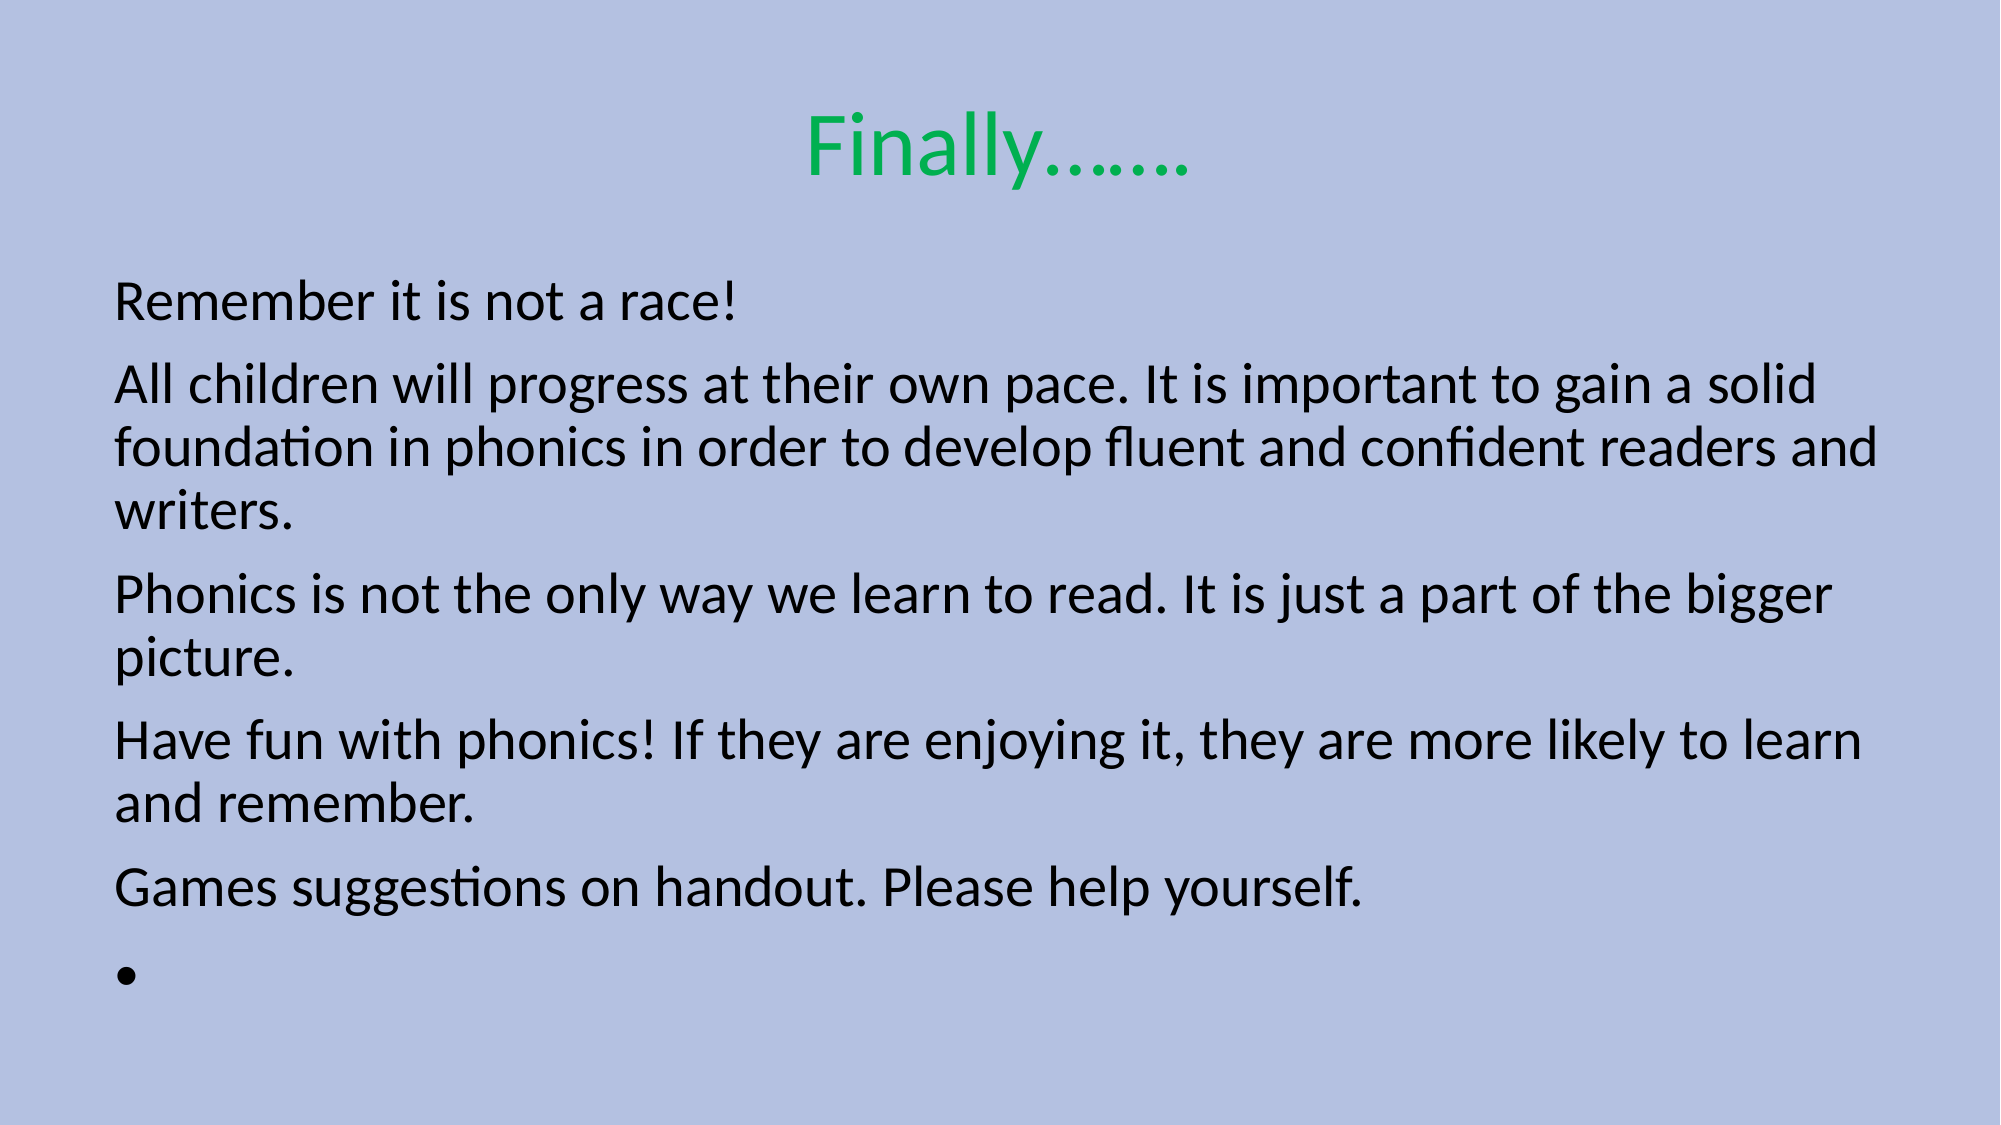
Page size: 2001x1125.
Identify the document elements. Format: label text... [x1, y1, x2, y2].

list Remember it is not a race! All children will progress at their own pace. It is important to gain a solid foundation in phonics in order to develop fluent and confident readers and writers. Phonics is not the only way we learn to read. It is just a part of the bigger picture. Have fun with phonics! If they are enjoying it, they are more likely to learn and remember. Games suggestions on handout. Please help yourself. [99, 262, 1900, 1005]
title Finally……. [99, 45, 1900, 233]
